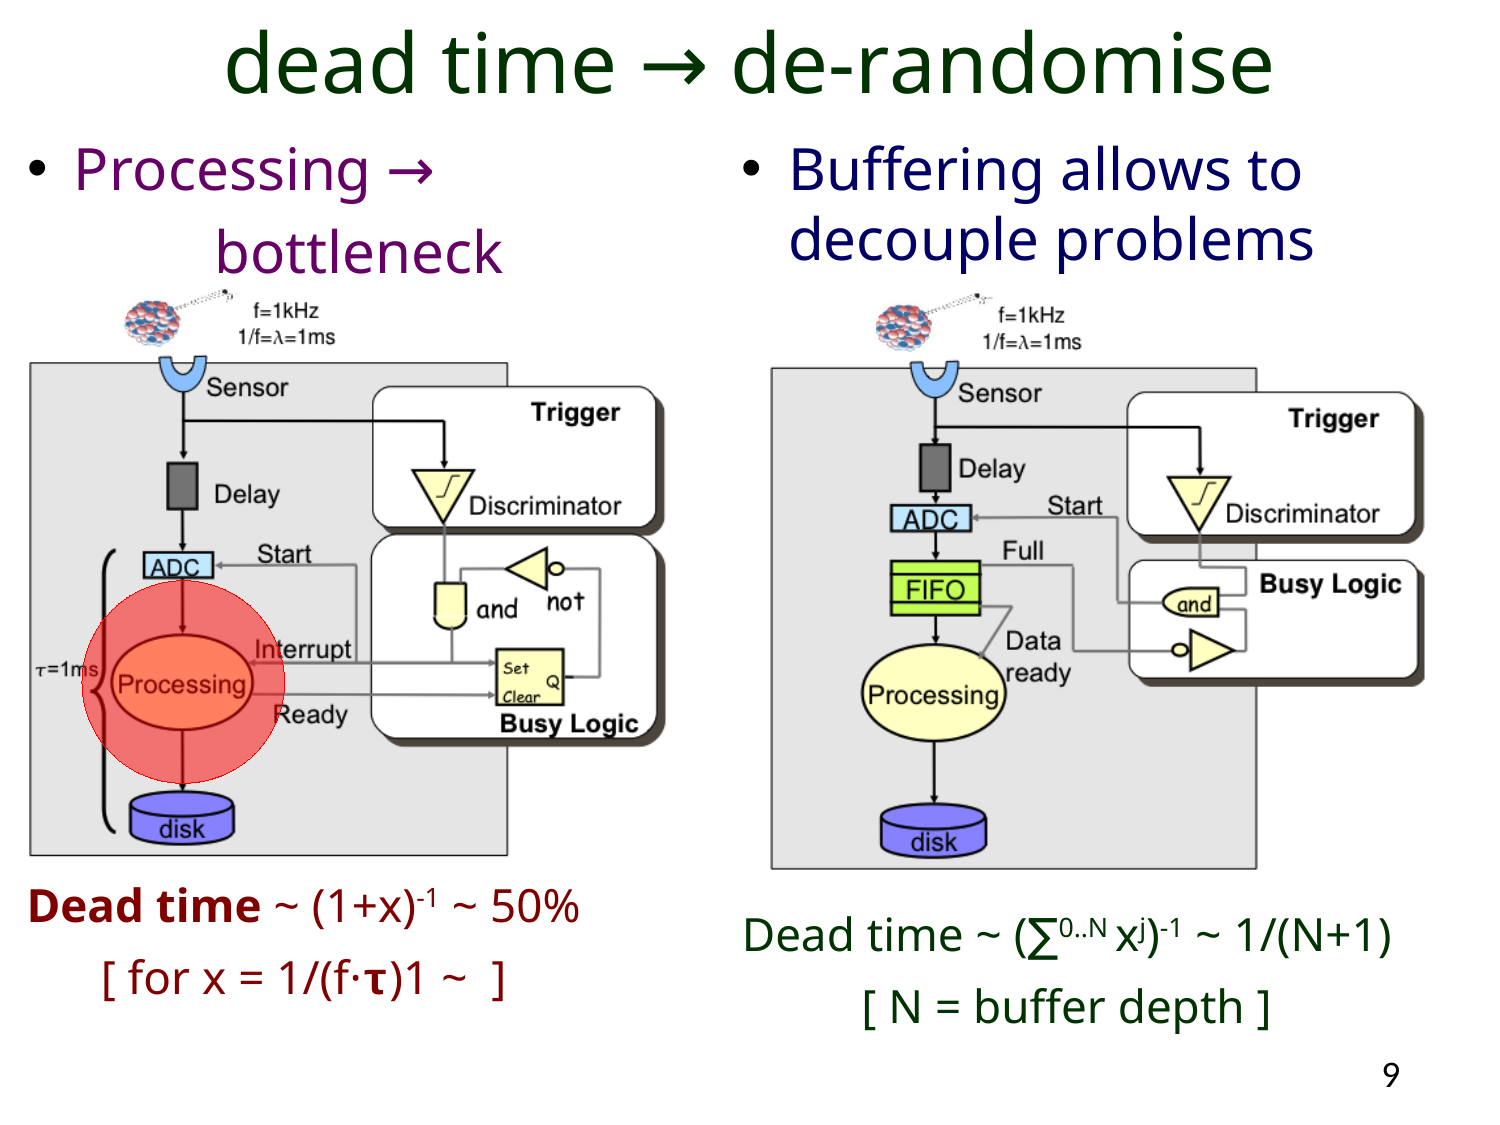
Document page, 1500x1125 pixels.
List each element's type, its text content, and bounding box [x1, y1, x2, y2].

list Dead time ~ (∑0..N xj)-1 ~ 1/(N+1) [ N = buffer depth ] [727, 898, 1454, 1064]
title dead time → de-randomise [6, 2, 1495, 118]
picture [19, 290, 680, 868]
list Buffering allows to decouple problems [739, 124, 1454, 290]
list Dead time ~ (1+x)-1 ~ 50% [ for x = 1/(f·τ)‏ ~ 1 ] [11, 868, 751, 1039]
list Processing → bottleneck [12, 124, 739, 290]
text_box [81, 580, 285, 784]
picture [765, 290, 1426, 887]
